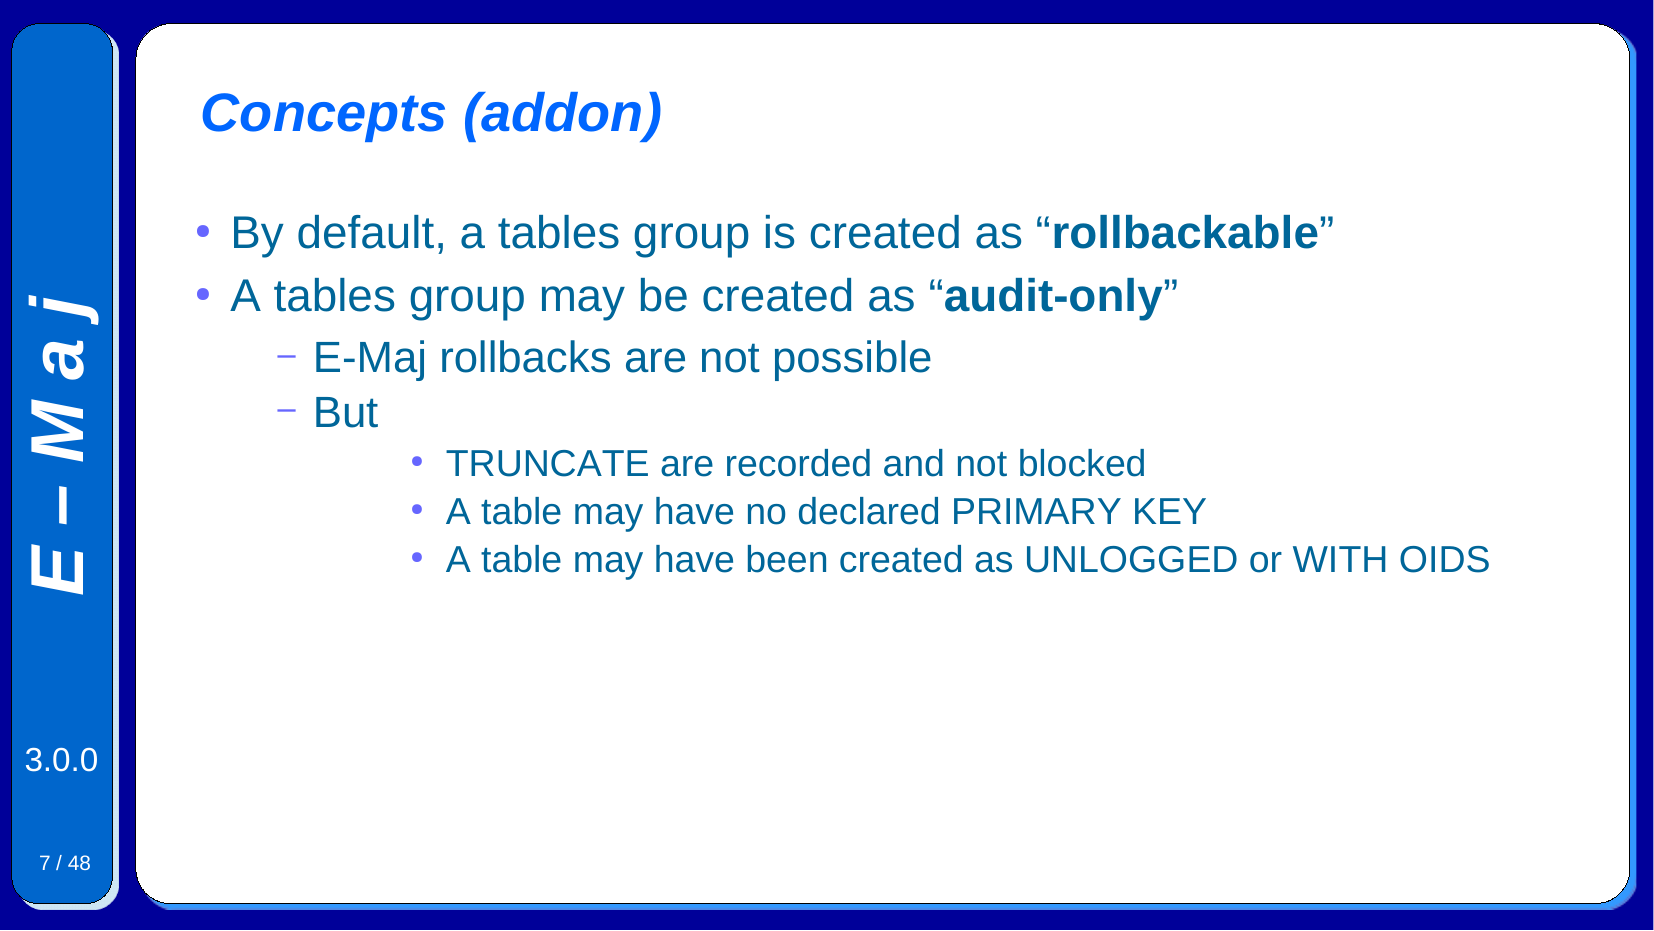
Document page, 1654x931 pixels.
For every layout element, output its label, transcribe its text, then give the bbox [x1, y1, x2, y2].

list By default, a tables group is created as “rollbackable” A tables group may be created as “audit-only” E-Maj rollbacks are not possible But TRUNCATE are recorded and not blocked A table may have no declared PRIMARY KEY A table may have been created as UNLOGGED or WITH OIDS [177, 206, 1587, 827]
title Concepts (addon) [200, 34, 1575, 191]
